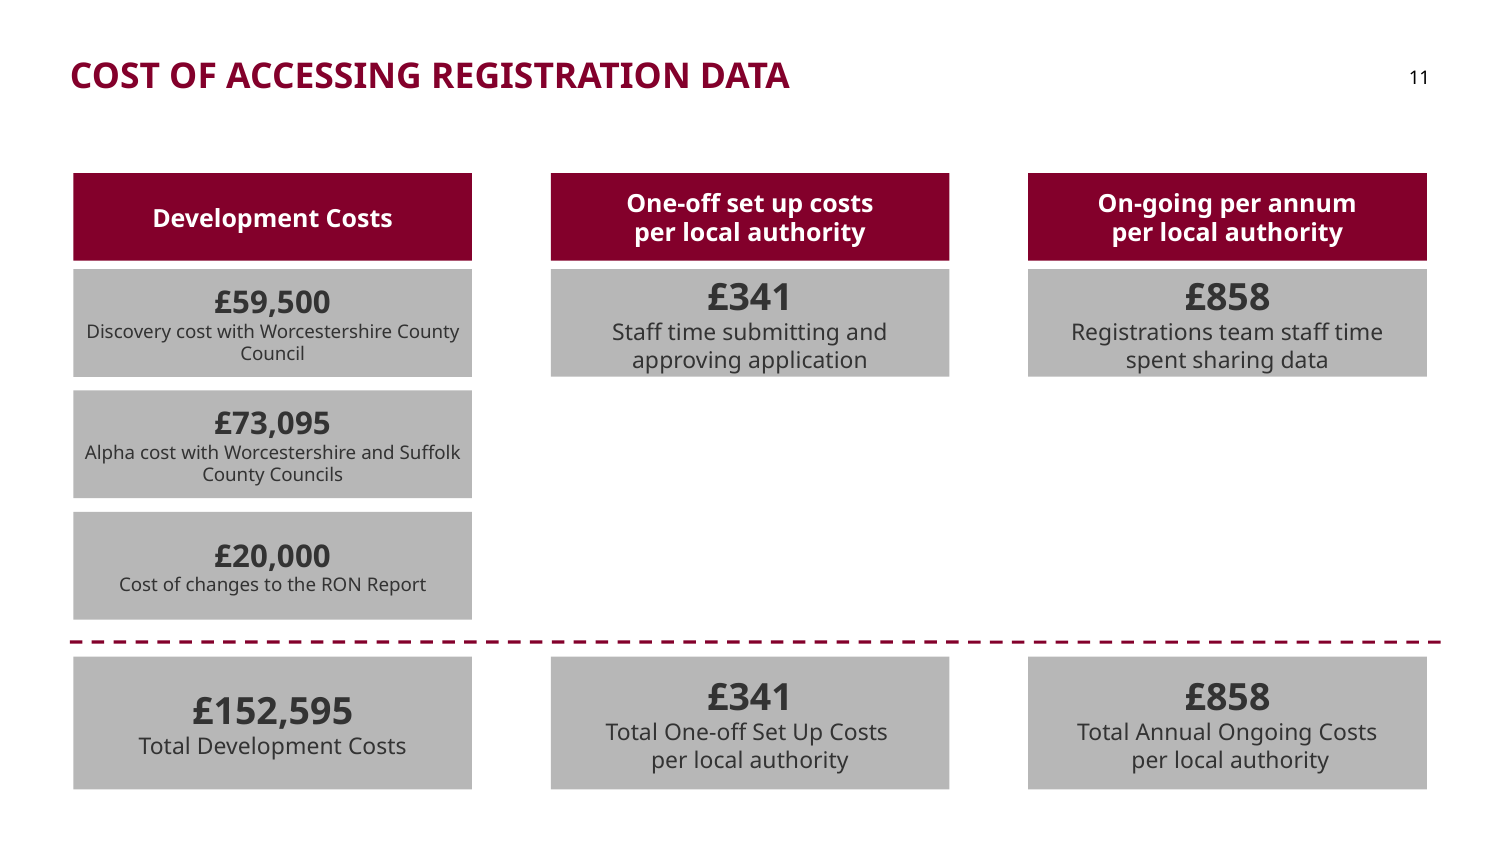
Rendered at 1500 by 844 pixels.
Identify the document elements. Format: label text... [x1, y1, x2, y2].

text_box On-going per annum per local authority [1028, 173, 1427, 261]
text_box £20,000 Cost of changes to the RON Report [73, 511, 472, 620]
slide_number <number> [1388, 65, 1431, 111]
text_box £59,500 Discovery cost with Worcestershire County Council [73, 269, 472, 377]
text_box £858 Total Annual Ongoing Costs per local authority [1028, 656, 1427, 790]
text_box £73,095 Alpha cost with Worcestershire and Suffolk County Councils [73, 390, 472, 499]
text_box £341 Total One-off Set Up Costs per local authority [550, 656, 950, 790]
text_box One-off set up costs per local authority [550, 173, 950, 261]
text_box Development Costs [73, 173, 472, 261]
title COST OF ACCESSING REGISTRATION DATA [69, 53, 1357, 137]
text_box £152,595 Total Development Costs [73, 656, 472, 790]
text_box £858 Registrations team staff time spent sharing data [1028, 269, 1427, 377]
text_box £341 Staff time submitting and approving application [550, 269, 950, 377]
